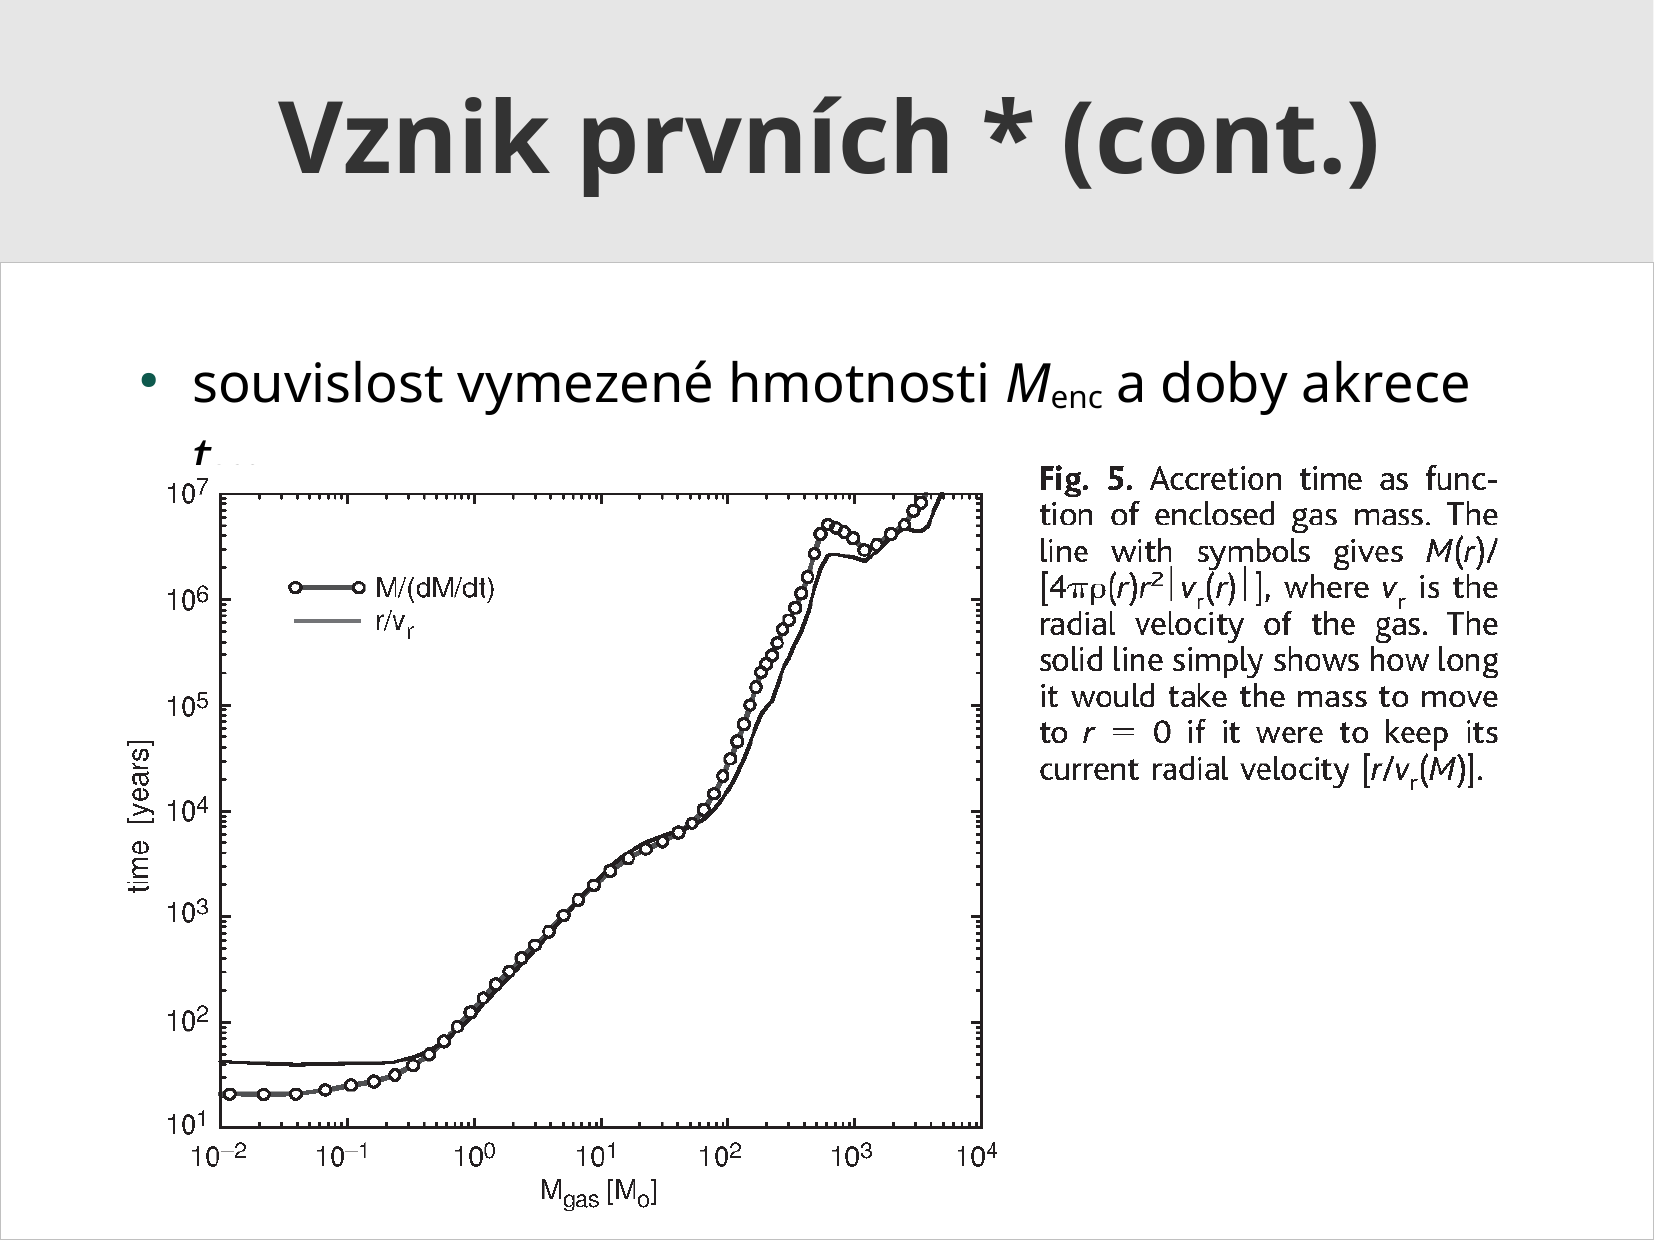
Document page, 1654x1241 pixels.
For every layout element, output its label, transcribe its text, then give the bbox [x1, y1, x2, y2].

list souvislost vymezené hmotnosti Menc a doby akrece tacc [121, 344, 1534, 1064]
title Vznik prvních * (cont.) [124, 31, 1537, 239]
picture [127, 465, 1498, 1211]
